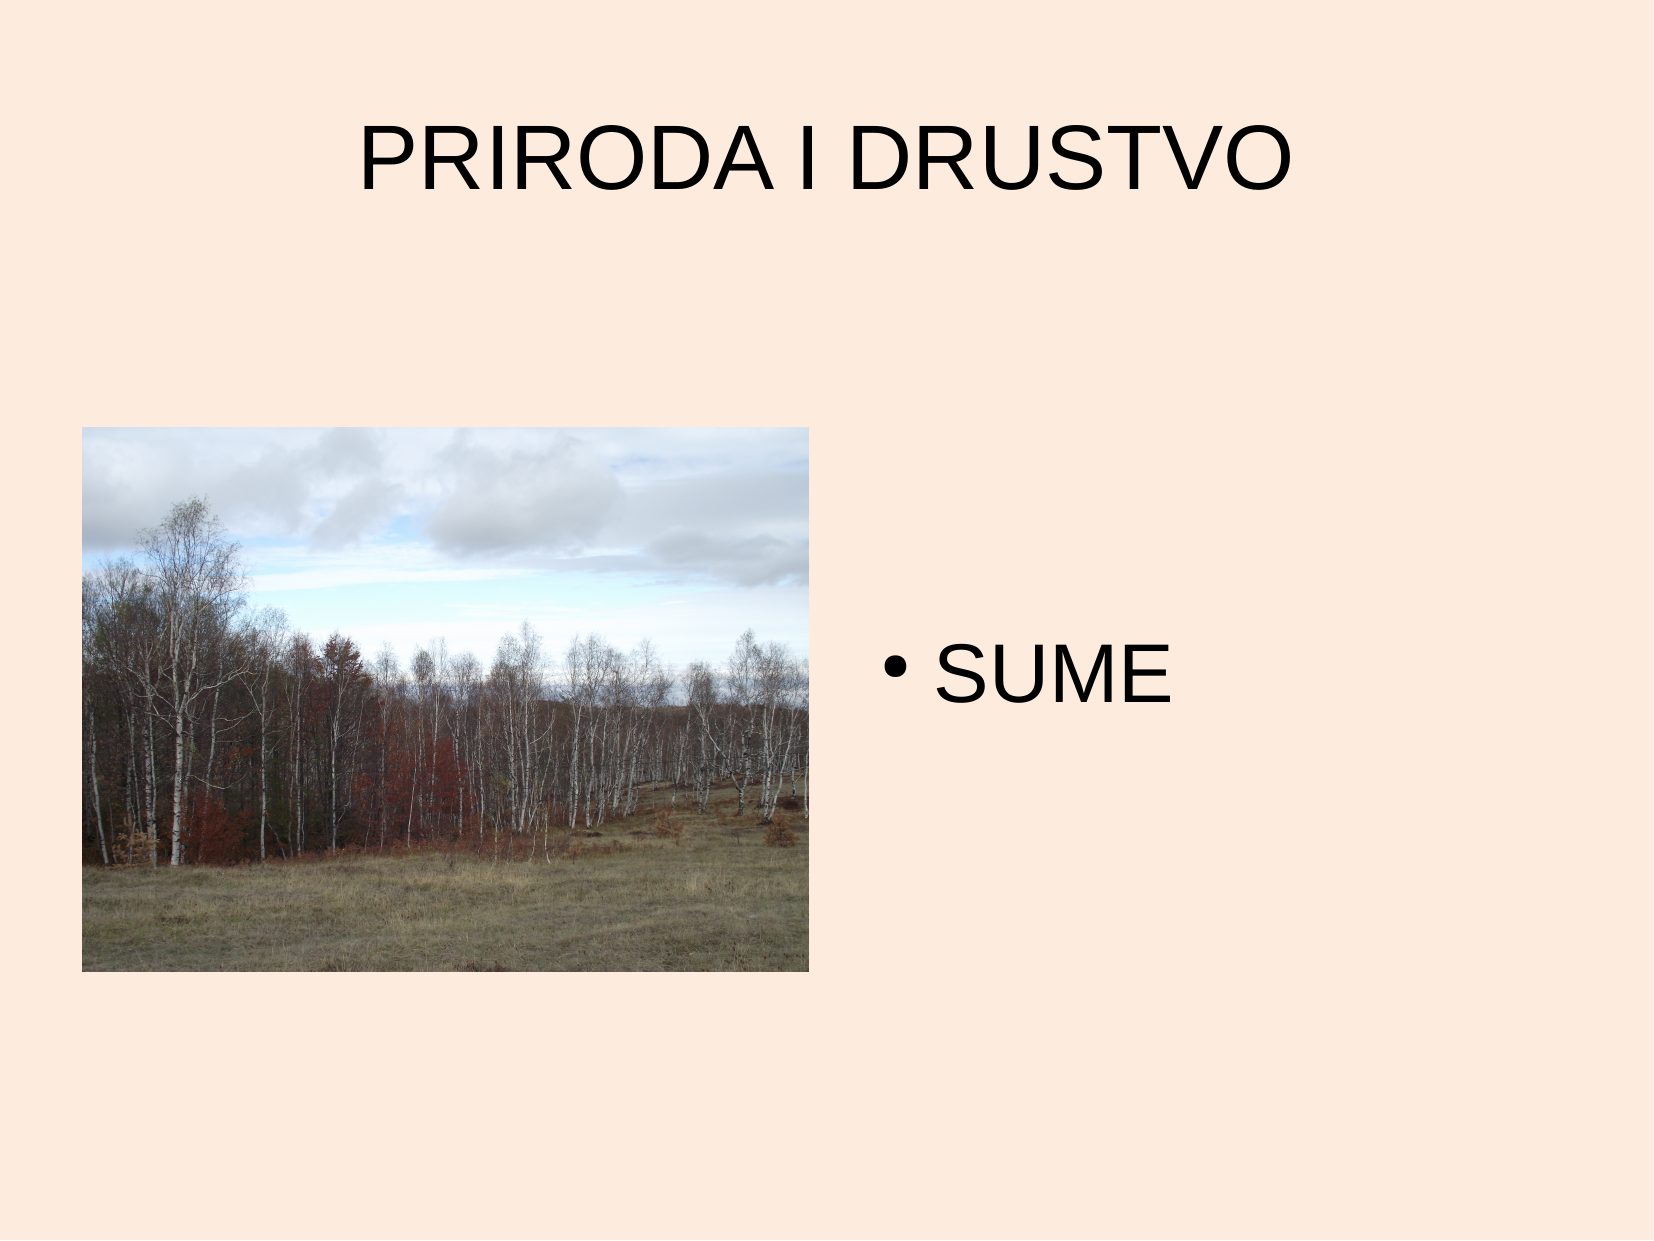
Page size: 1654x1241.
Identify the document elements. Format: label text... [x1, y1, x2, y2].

title PRIRODA I DRUSTVO [82, 49, 1571, 257]
list SUME [845, 290, 1572, 1109]
picture [82, 427, 809, 972]
